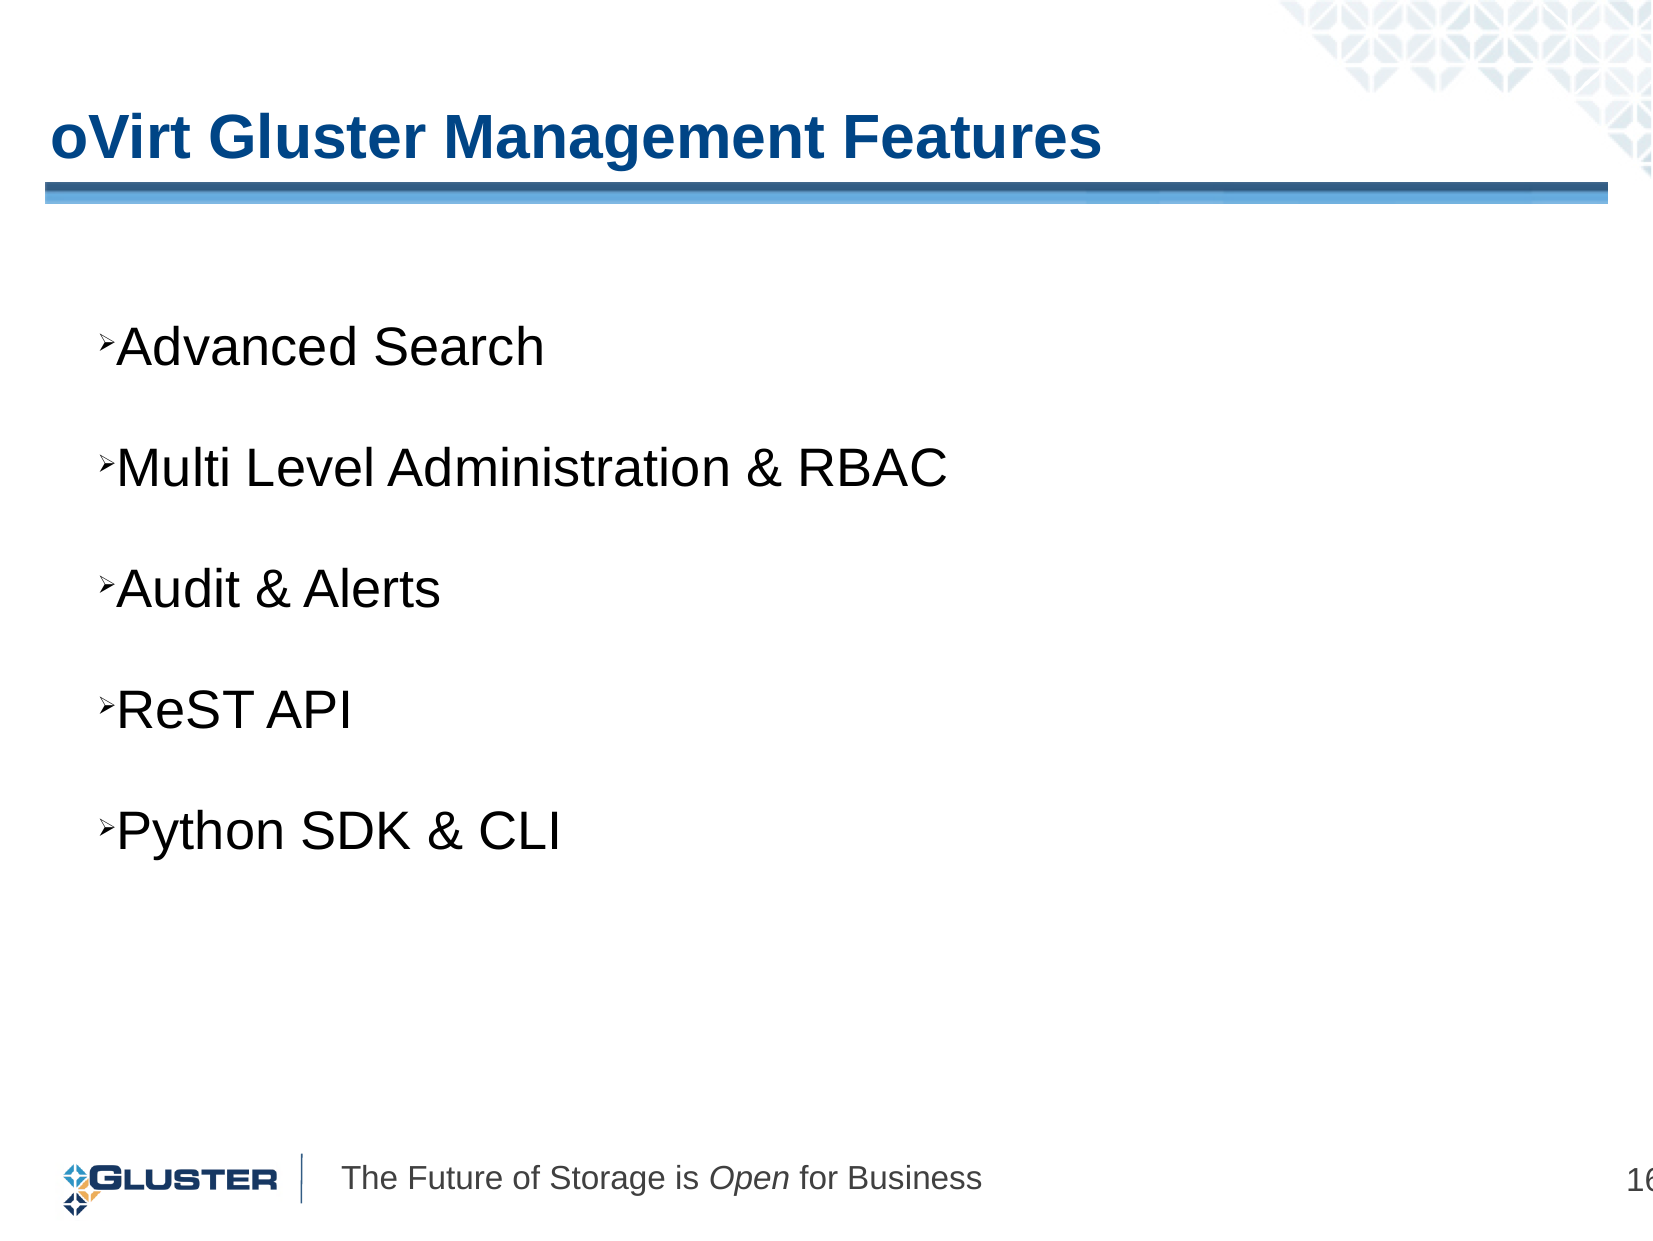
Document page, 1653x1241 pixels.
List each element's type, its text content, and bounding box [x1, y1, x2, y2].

picture [38, 1145, 292, 1237]
text_box Advanced Search Multi Level Administration & RBAC Audit & Alerts ReST API Python SDK & CLI [82, 248, 1471, 1034]
text_box oVirt Gluster Management Features [35, 94, 1119, 180]
picture [45, 0, 1652, 204]
